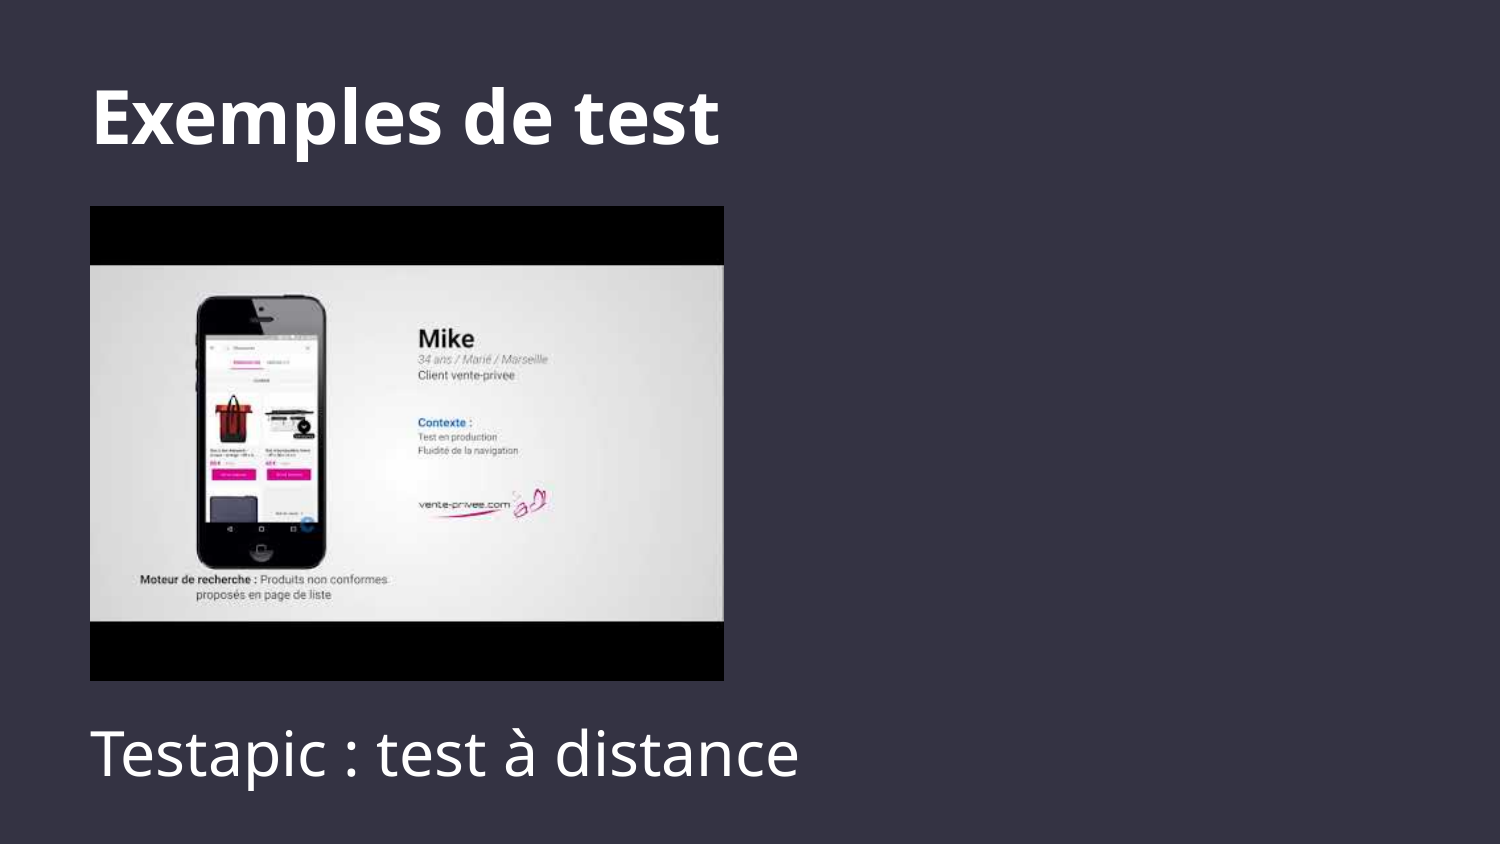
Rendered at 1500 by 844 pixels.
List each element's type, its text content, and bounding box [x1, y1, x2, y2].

picture [90, 206, 724, 682]
title Exemples de test [75, 33, 1425, 175]
list Testapic : test à distance [75, 699, 1425, 808]
